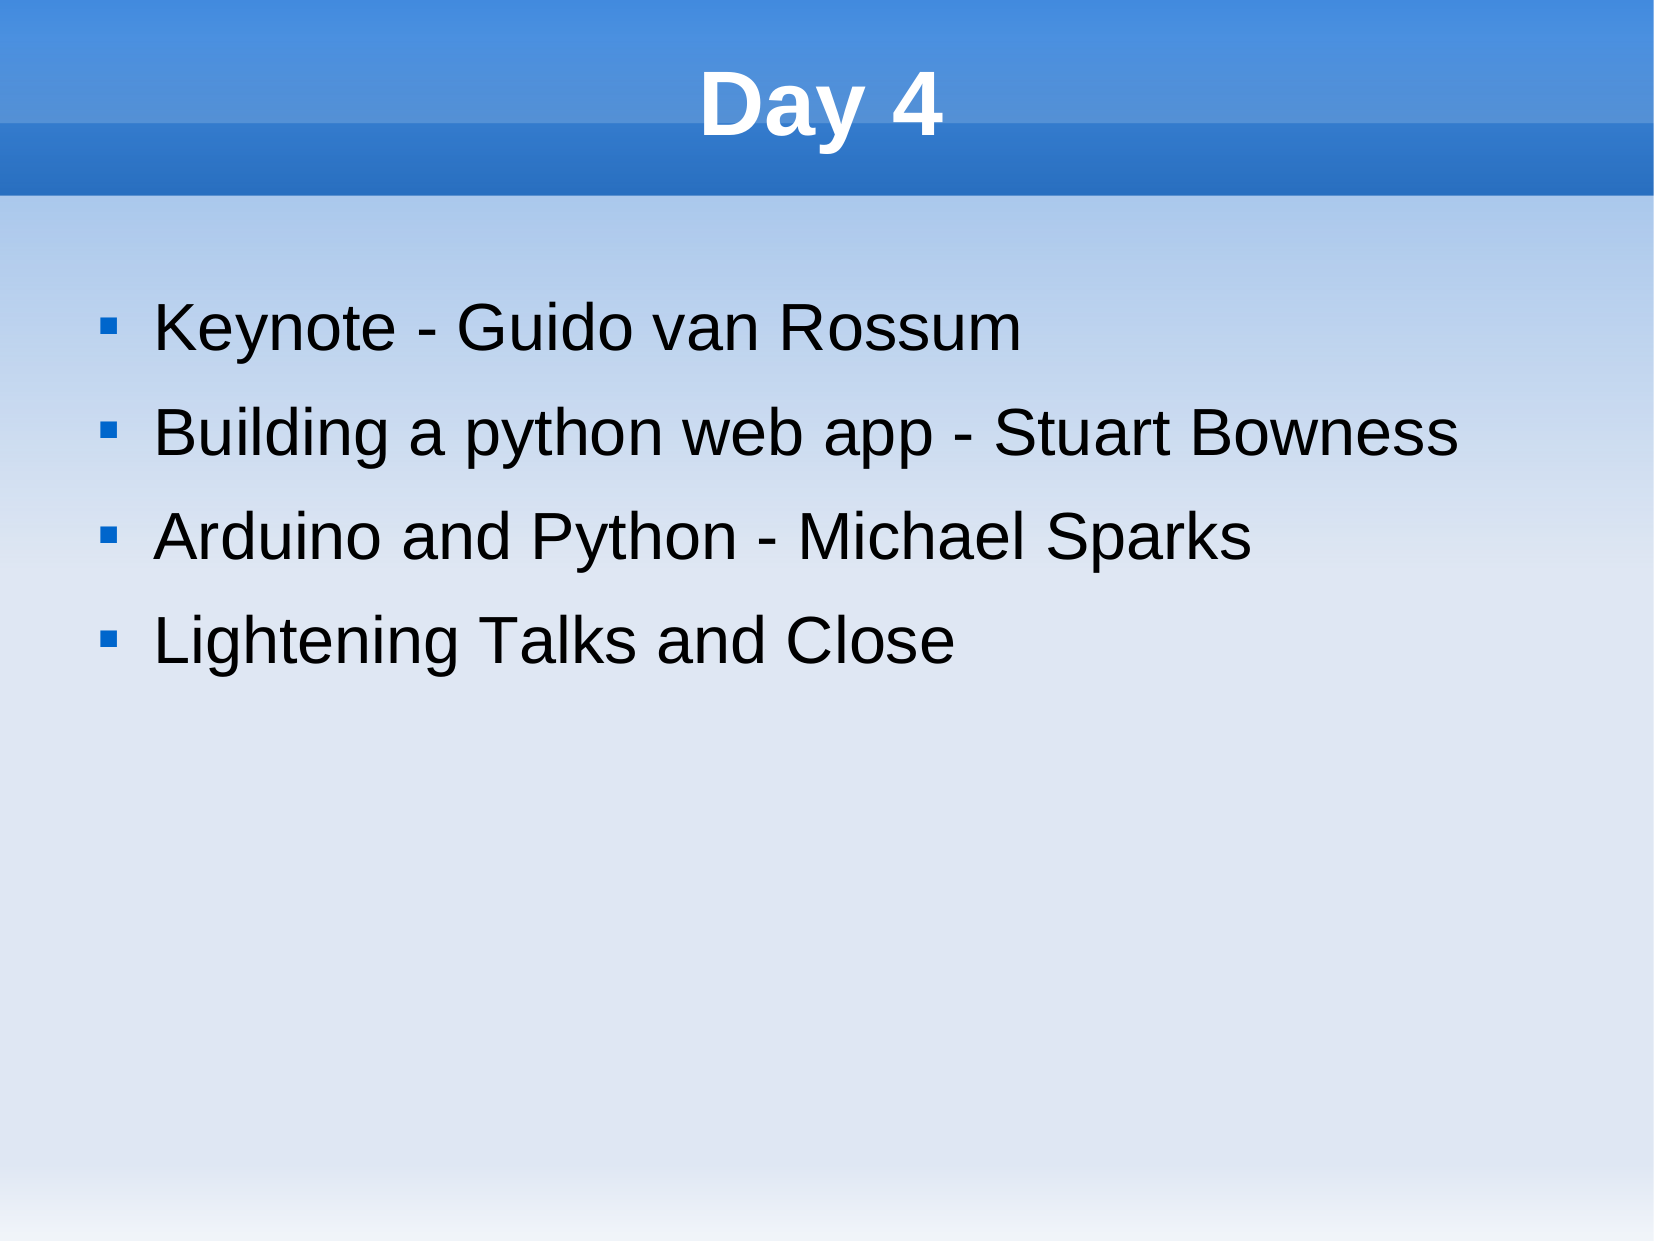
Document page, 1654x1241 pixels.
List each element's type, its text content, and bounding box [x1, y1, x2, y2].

picture [0, 0, 1654, 1241]
list Keynote - Guido van Rossum Building a python web app - Stuart Bowness Arduino and Python - Michael Sparks Lightening Talks and Close [82, 290, 1571, 1094]
title Day 4 [76, 7, 1565, 200]
